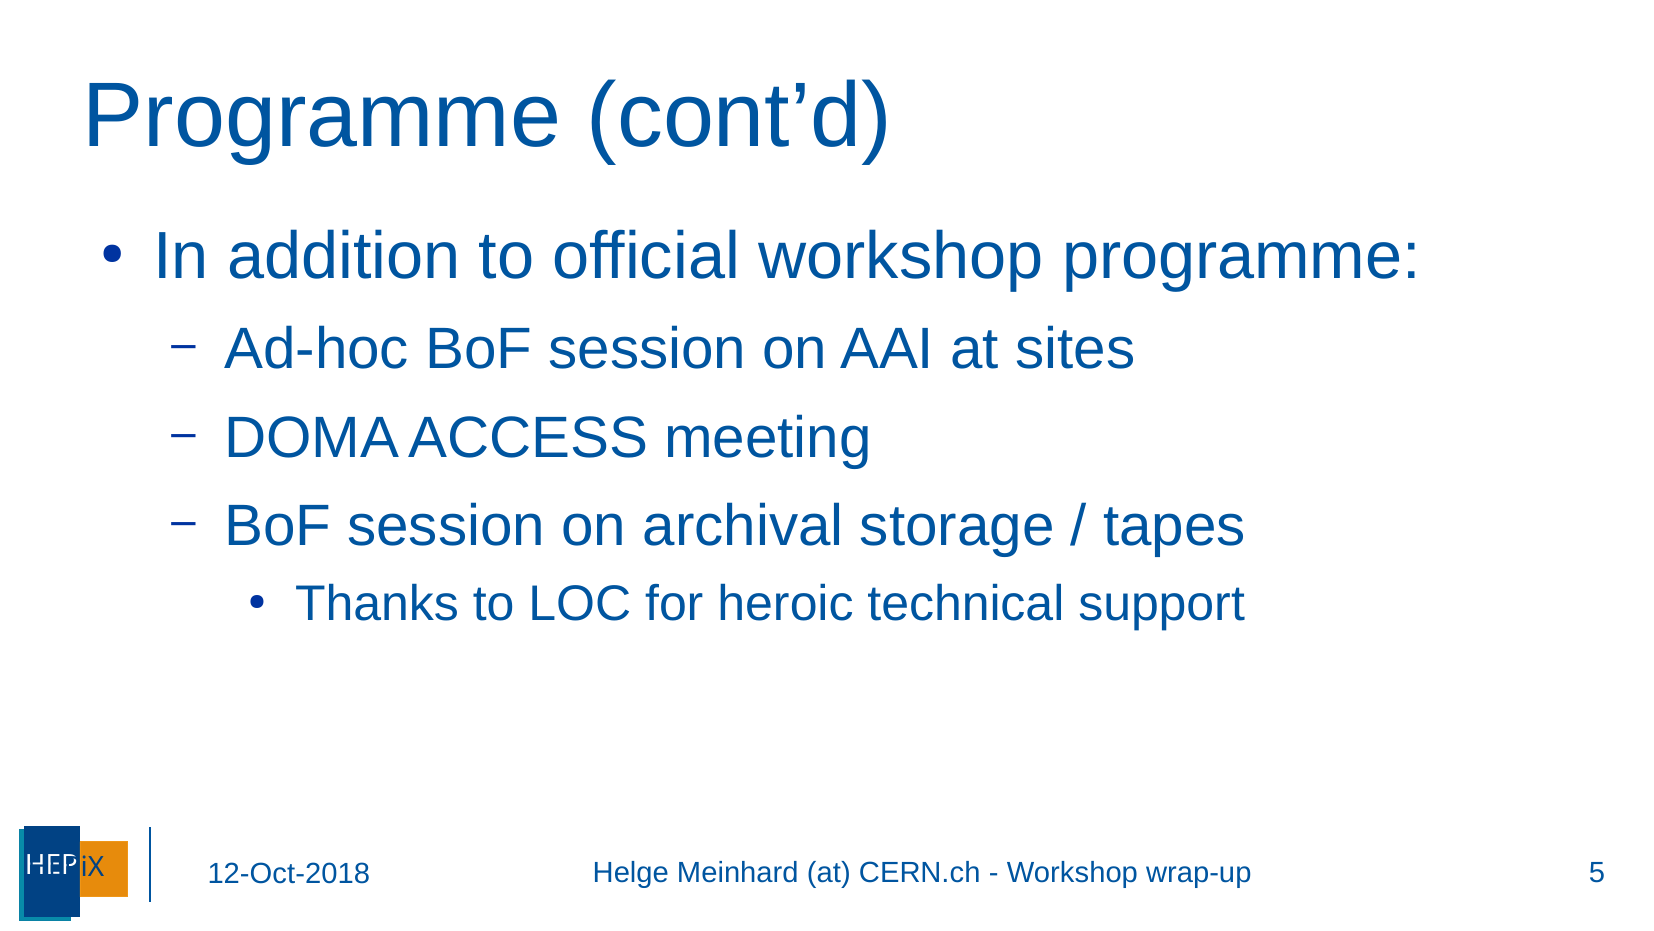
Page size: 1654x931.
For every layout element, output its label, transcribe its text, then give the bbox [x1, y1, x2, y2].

list In addition to official workshop programme: Ad-hoc BoF session on AAI at sites DOMA ACCESS meeting BoF session on archival storage / tapes Thanks to LOC for heroic technical support [82, 217, 1571, 757]
title Programme (cont’d) [82, 37, 1571, 193]
